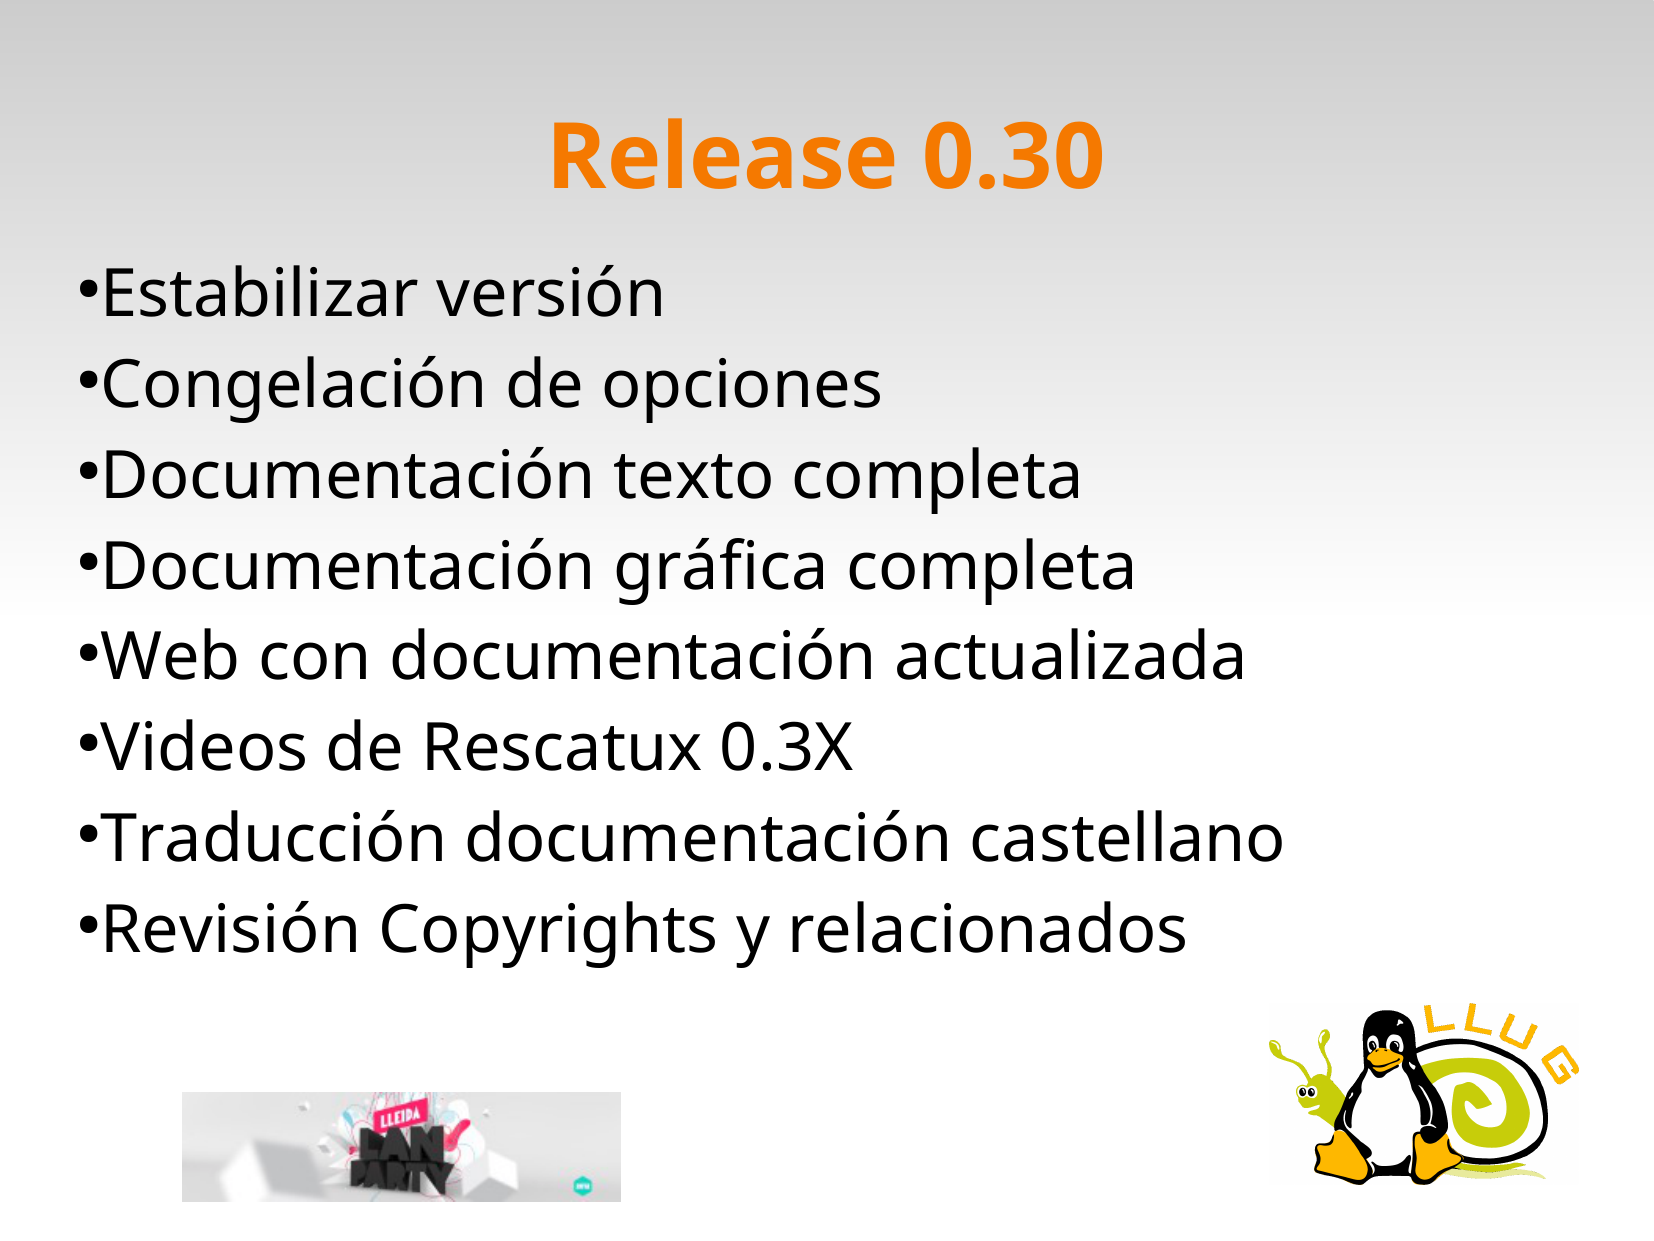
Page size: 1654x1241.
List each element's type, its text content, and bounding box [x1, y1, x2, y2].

picture [182, 1092, 621, 1202]
picture [1269, 1003, 1579, 1185]
subtitle Estabilizar versión Congelación de opciones Documentación texto completa Documentación gráfica completa Web con documentación actualizada Videos de Rescatux 0.3X Traducción documentación castellano Revisión Copyrights y relacionados [76, 206, 1565, 1011]
title Release 0.30 [82, 56, 1571, 250]
